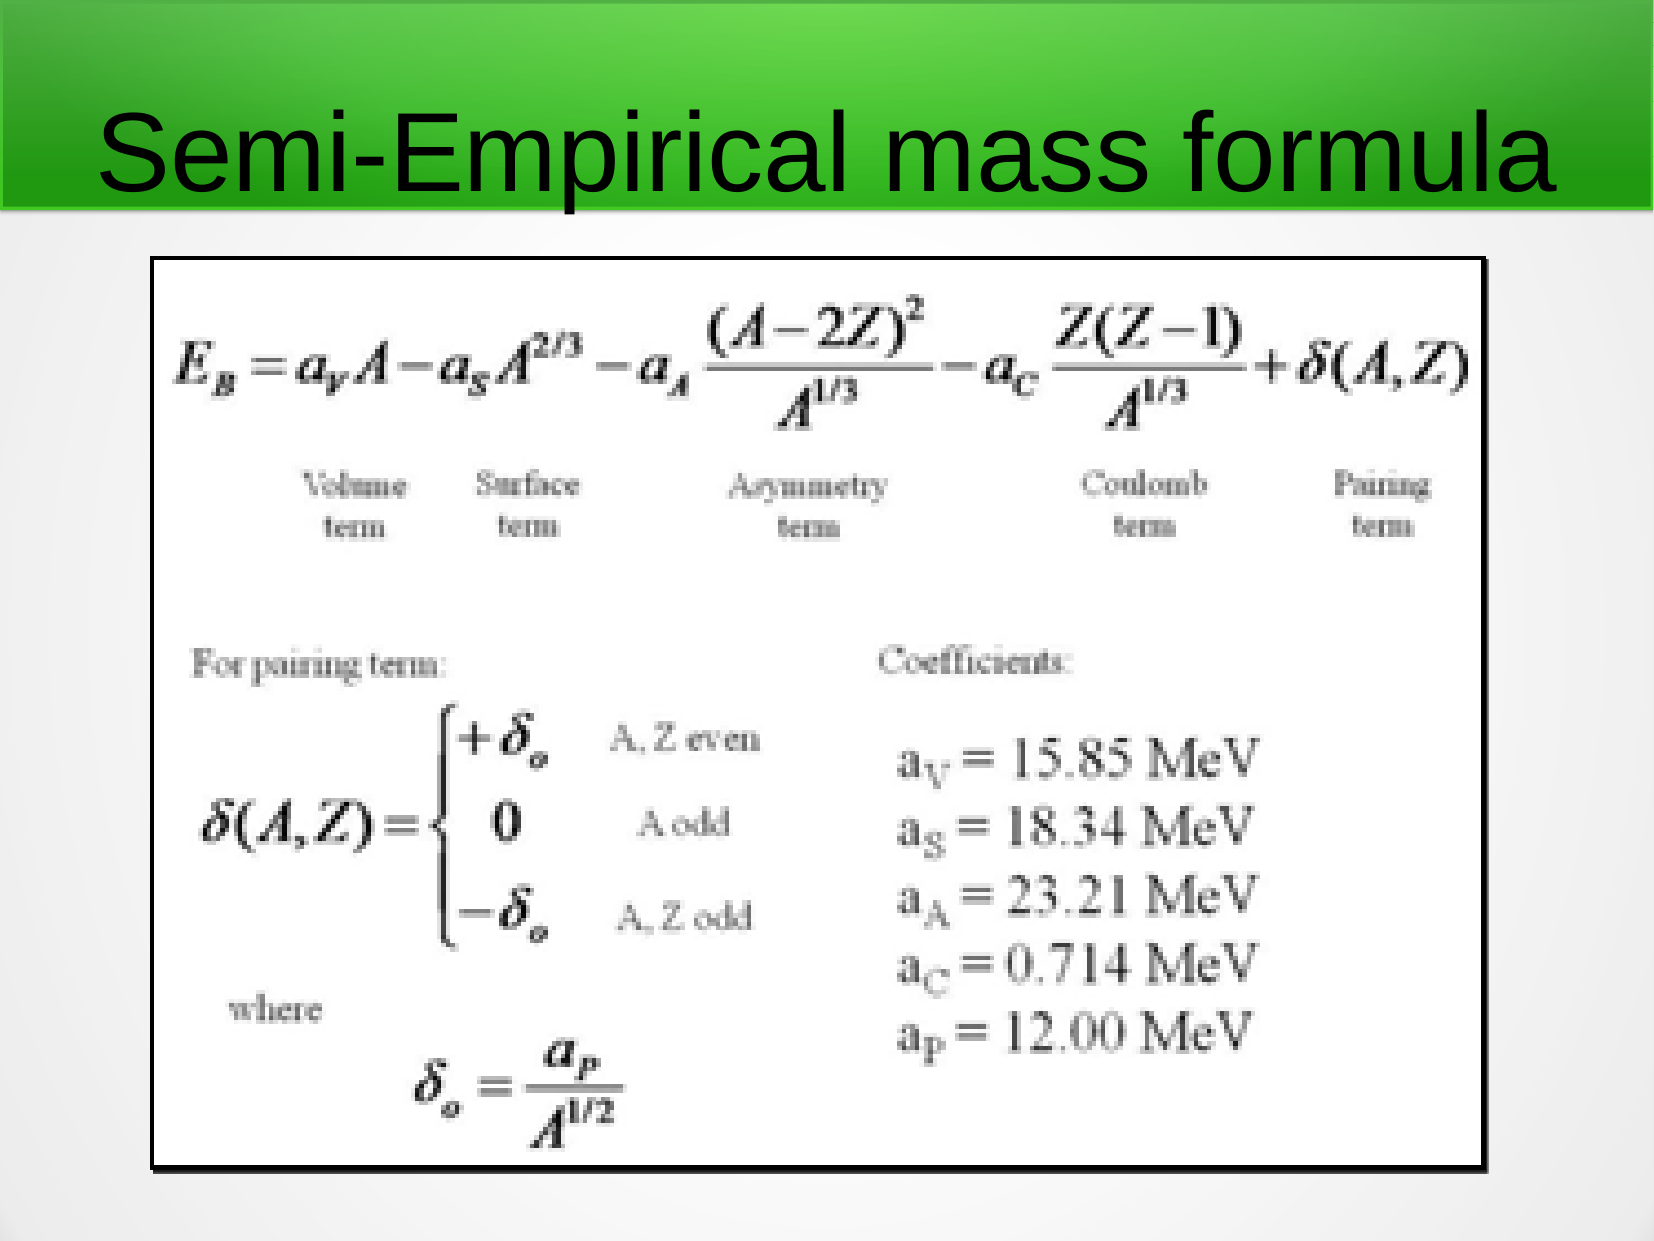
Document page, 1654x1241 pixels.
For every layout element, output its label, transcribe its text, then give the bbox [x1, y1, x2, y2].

title Semi-Empirical mass formula [82, 49, 1571, 257]
picture [150, 256, 1486, 1171]
